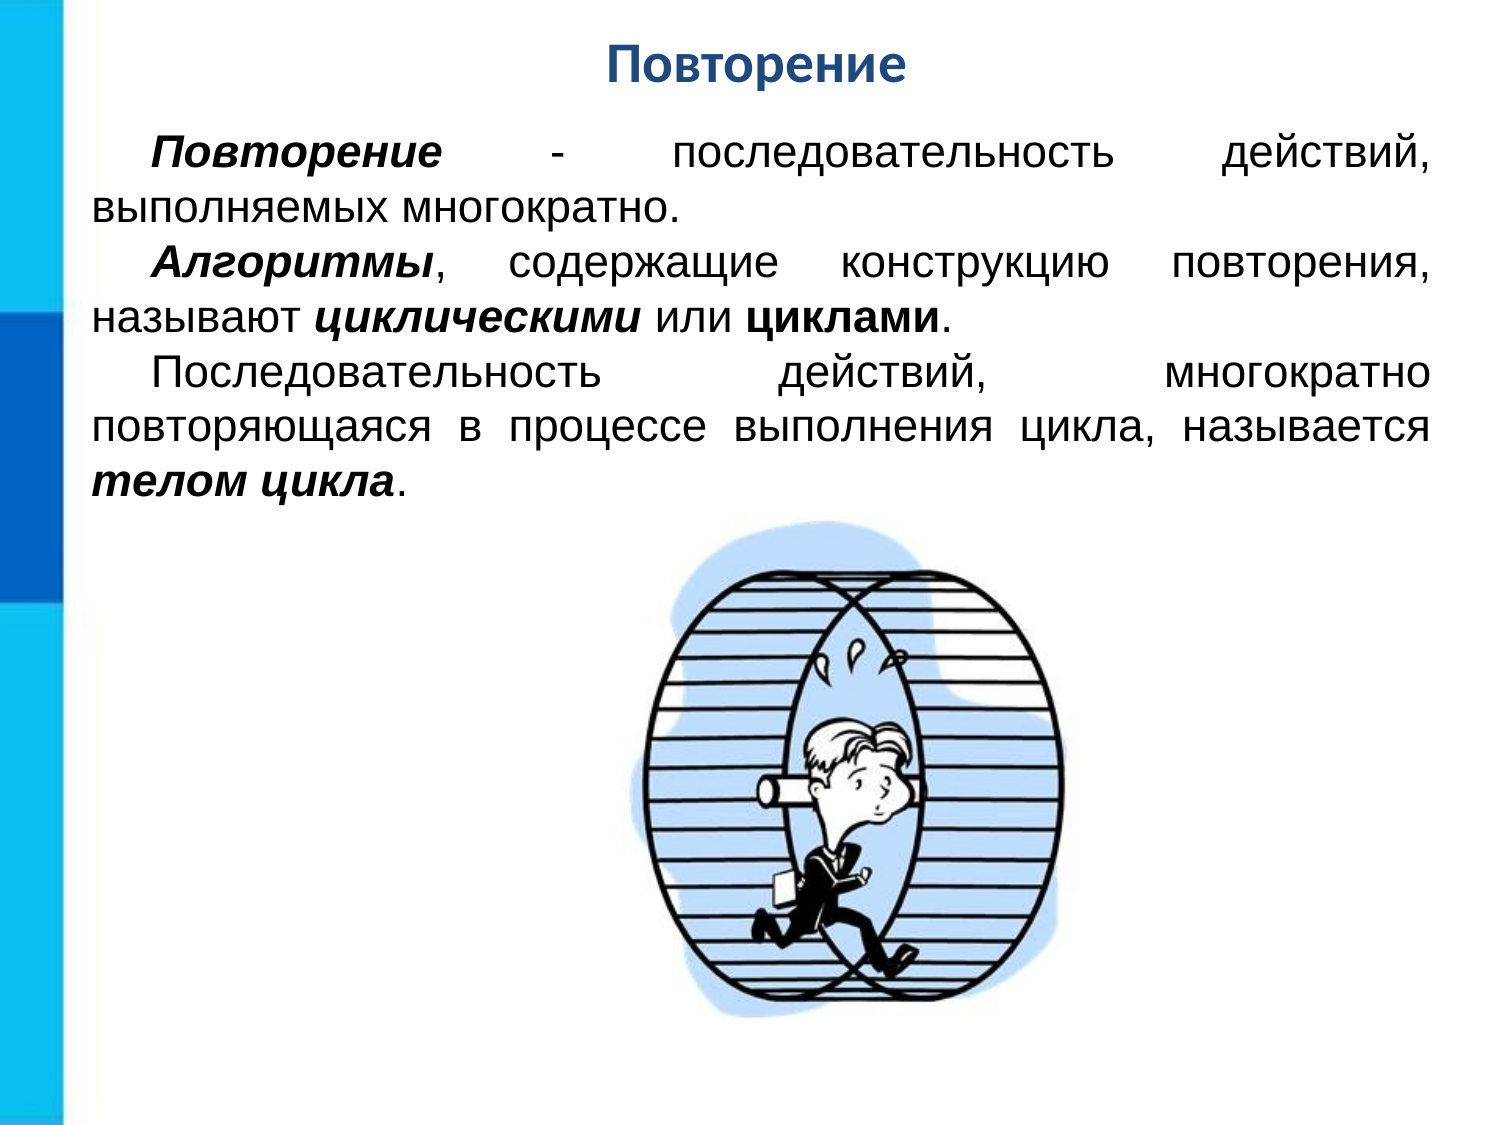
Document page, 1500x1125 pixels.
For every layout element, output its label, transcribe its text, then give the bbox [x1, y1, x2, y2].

text_box Повторение - последовательность действий, выполняемых многократно. Алгоритмы, содержащие конструкцию повторения, называют циклическими или циклами. Последовательность действий, многократно повторяющаяся в процессе выполнения цикла, называется телом цикла. [76, 113, 1447, 514]
text_box Повторение [88, 30, 1425, 102]
picture [0, 0, 1500, 1125]
